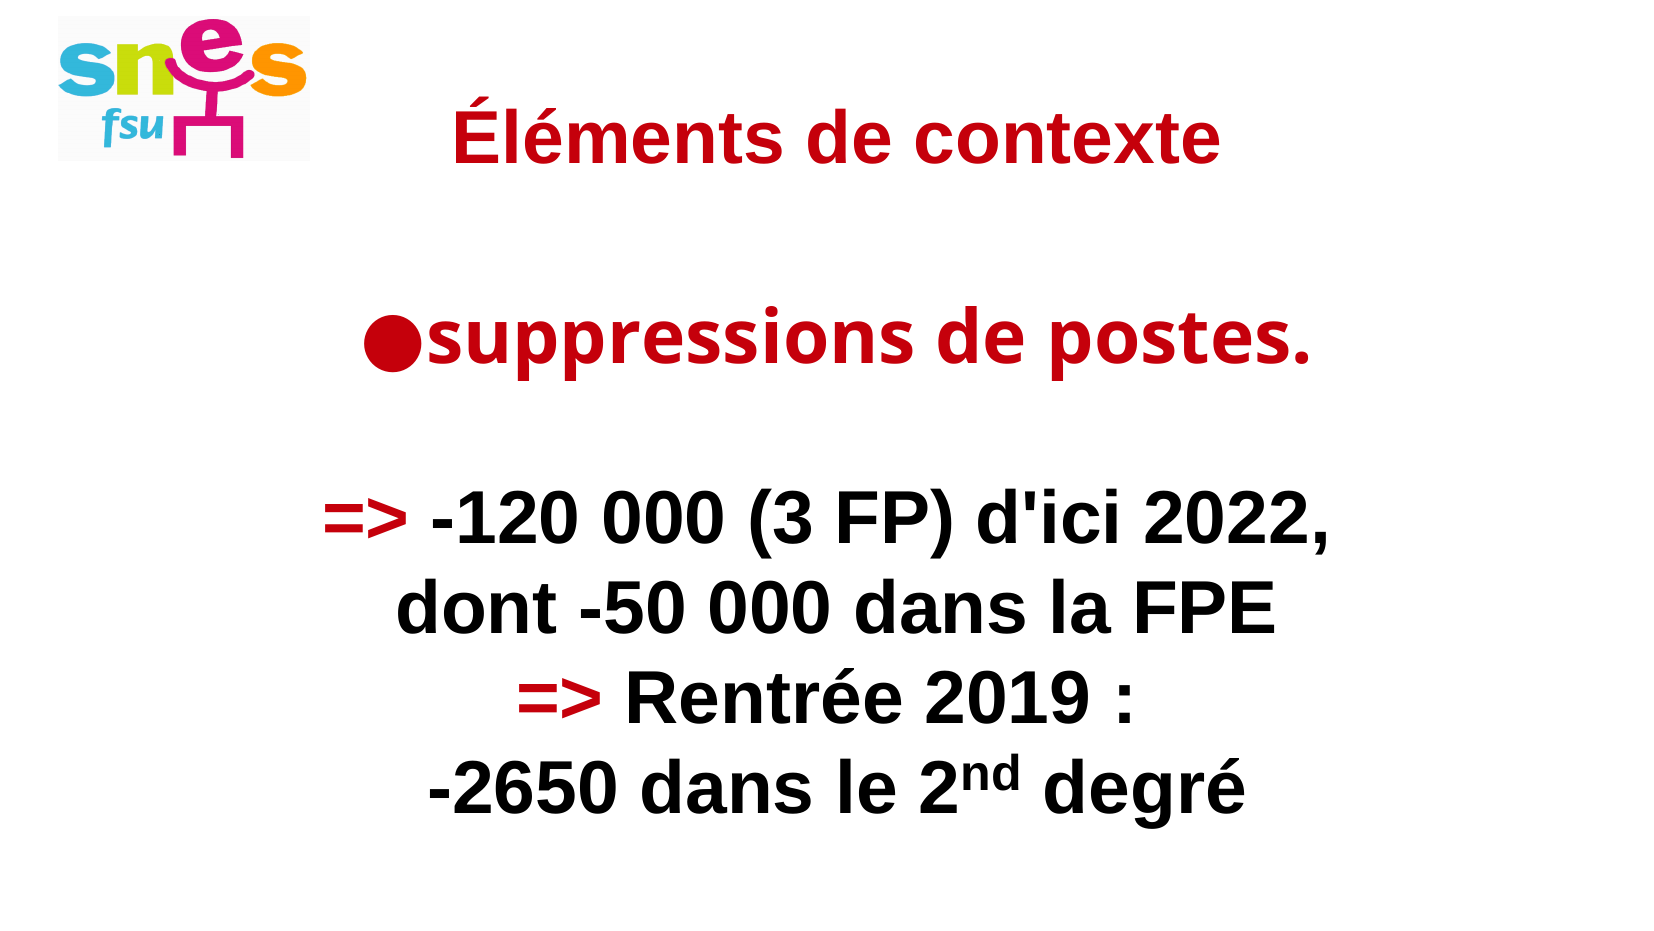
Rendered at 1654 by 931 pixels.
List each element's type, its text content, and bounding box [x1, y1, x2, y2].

picture [58, 17, 310, 161]
title Éléments de contexte ●suppressions de postes. => -120 000 (3 FP) d'ici 2022, dont -50 000 dans la FPE => Rentrée 2019 : -2650 dans le 2nd degré [131, 41, 1544, 876]
